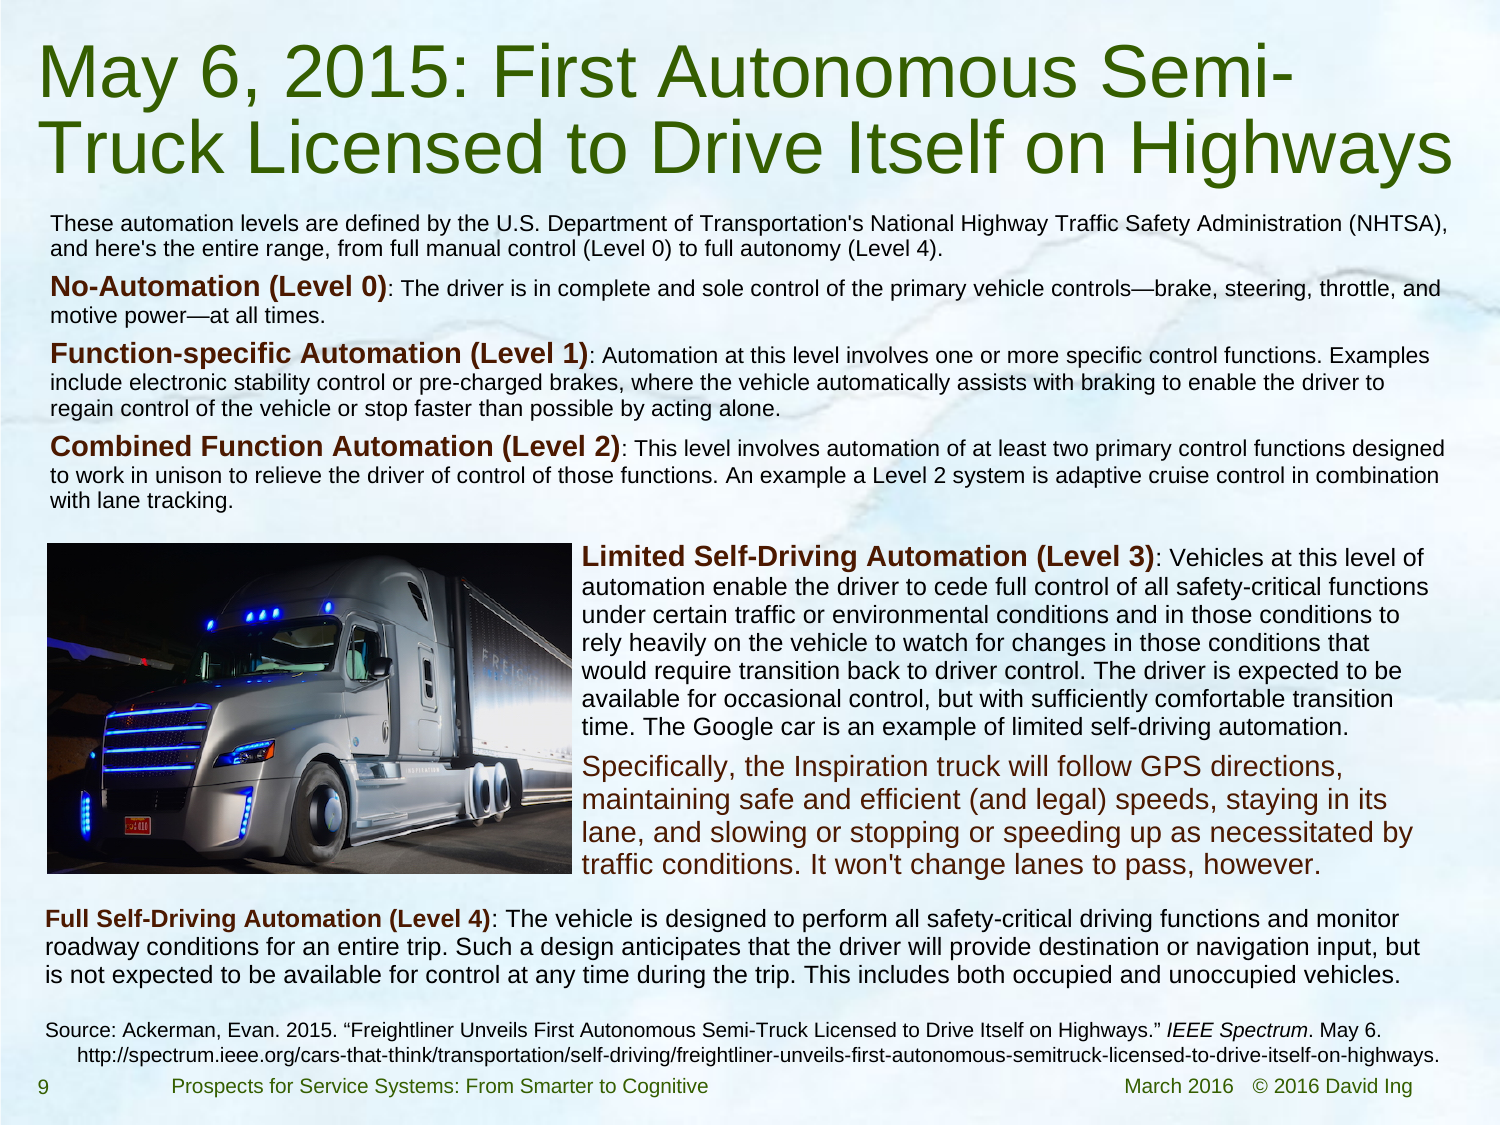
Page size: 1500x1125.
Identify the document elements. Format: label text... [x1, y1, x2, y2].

text_box Full Self-Driving Automation (Level 4): The vehicle is designed to perform all safety-critical driving functions and monitor roadway conditions for an entire trip. Such a design anticipates that the driver will provide destination or navigation input, but is not expected to be available for control at any time during the trip. This includes both occupied and unoccupied vehicles. [30, 897, 1448, 998]
text_box These automation levels are defined by the U.S. Department of Transportation's National Highway Traffic Safety Administration (NHTSA), and here's the entire range, from full manual control (Level 0) to full autonomy (Level 4). No-Automation (Level 0): The driver is in complete and sole control of the primary vehicle controls—brake, steering, throttle, and motive power—at all times. Function-specific Automation (Level 1): Automation at this level involves one or more specific control functions. Examples include electronic stability control or pre-charged brakes, where the vehicle automatically assists with braking to enable the driver to regain control of the vehicle or stop faster than possible by acting alone. Combined Function Automation (Level 2): This level involves automation of at least two primary control functions designed to work in unison to relieve the driver of control of those functions. An example a Level 2 system is adaptive cruise control in combination with lane tracking. [35, 202, 1465, 526]
text_box Source: Ackerman, Evan. 2015. “Freightliner Unveils First Autonomous Semi-Truck Licensed to Drive Itself on Highways.” IEEE Spectrum. May 6. http://spectrum.ieee.org/cars-that-think/transportation/self-driving/freightliner-unveils-first-autonomous-semitruck-licensed-to-drive-itself-on-highways. - [30, 1009, 1463, 1077]
text_box Limited Self-Driving Automation (Level 3): Vehicles at this level of automation enable the driver to cede full control of all safety-critical functions under certain traffic or environmental conditions and in those conditions to rely heavily on the vehicle to watch for changes in those conditions that would require transition back to driver control. The driver is expected to be available for occasional control, but with sufficiently comfortable transition time. The Google car is an example of limited self-driving automation. Specifically, the Inspiration truck will follow GPS directions, maintaining safe and efficient (and legal) speeds, staying in its lane, and slowing or stopping or speeding up as necessitated by traffic conditions. It won't change lanes to pass, however. [566, 532, 1453, 890]
title May 6, 2015: First Autonomous Semi-Truck Licensed to Drive Itself on Highways [37, 37, 1463, 198]
picture [0, 0, 1500, 1125]
